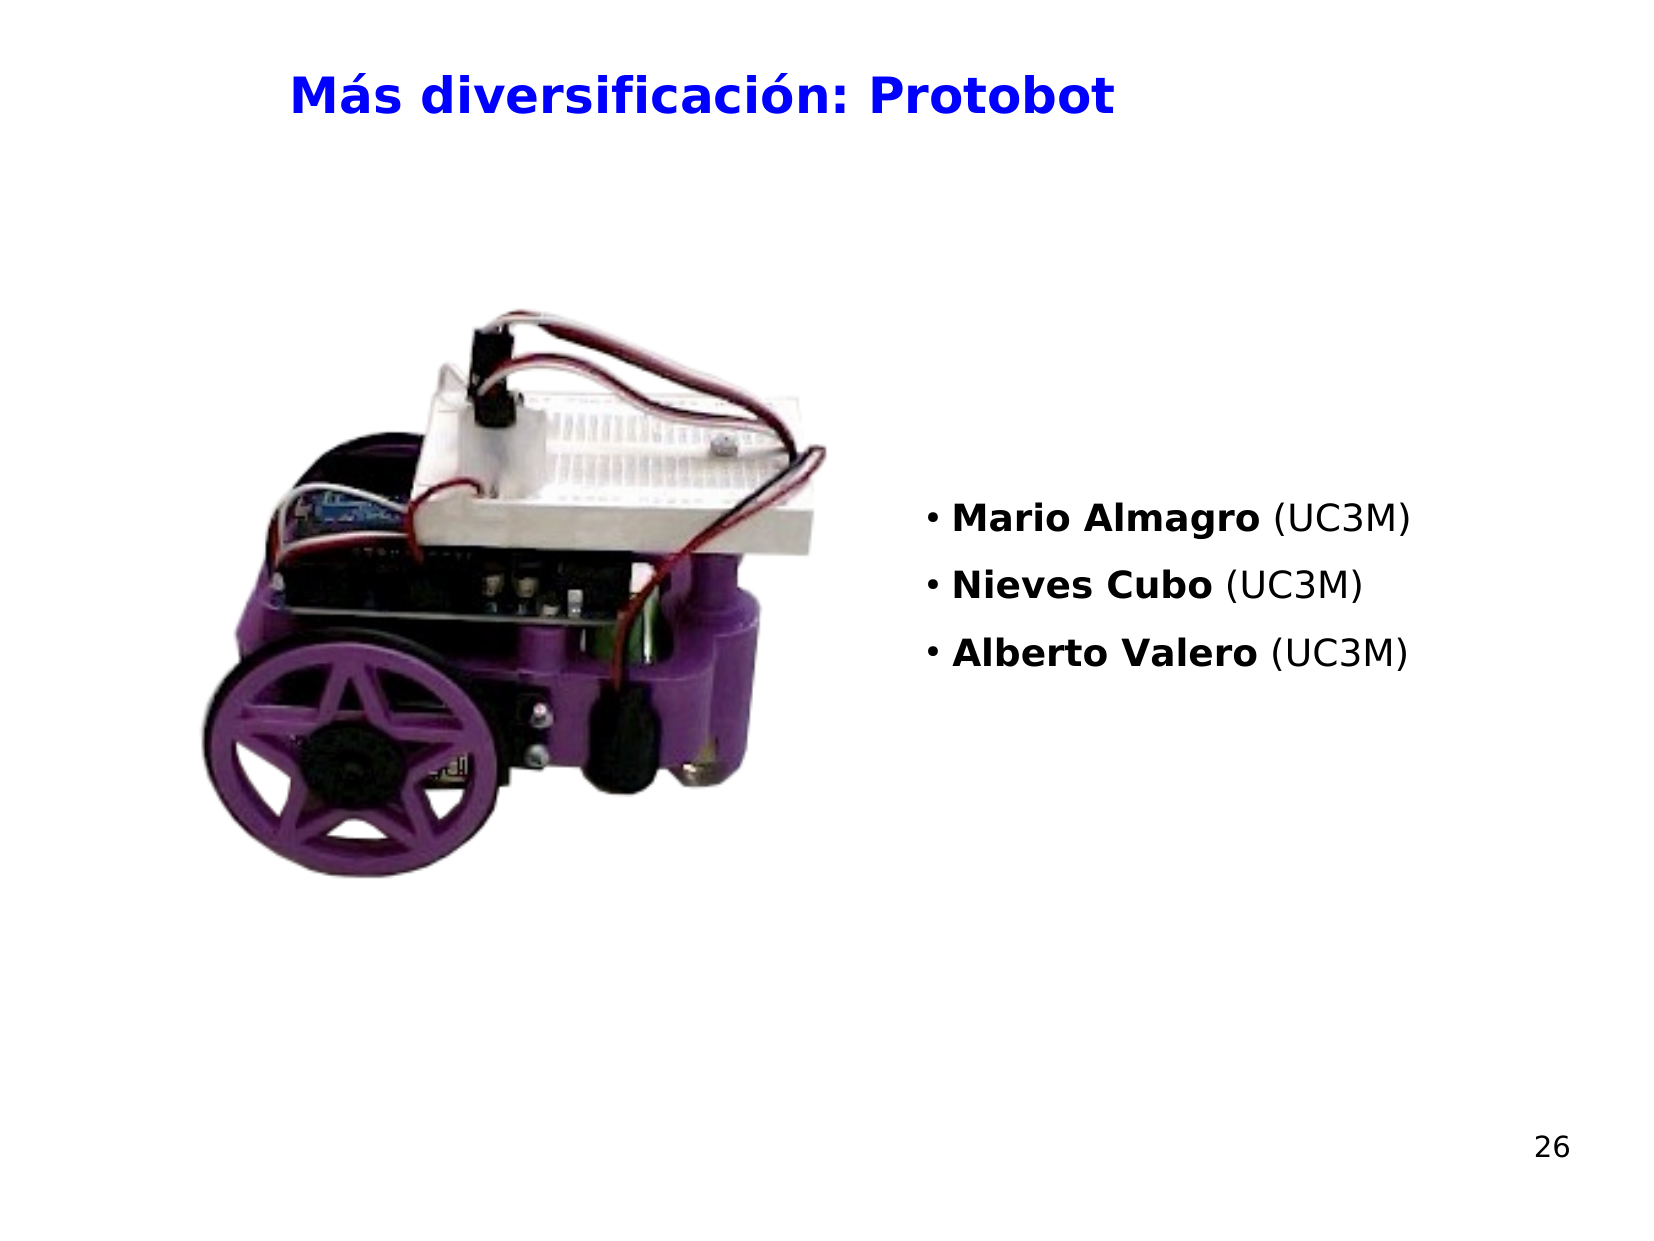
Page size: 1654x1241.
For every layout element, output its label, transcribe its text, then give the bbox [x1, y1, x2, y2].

text_box Mario Almagro (UC3M) Nieves Cubo (UC3M) Alberto Valero (UC3M) [911, 489, 1452, 683]
picture [183, 256, 866, 903]
text_box Más diversificación: Protobot [274, 59, 1132, 133]
